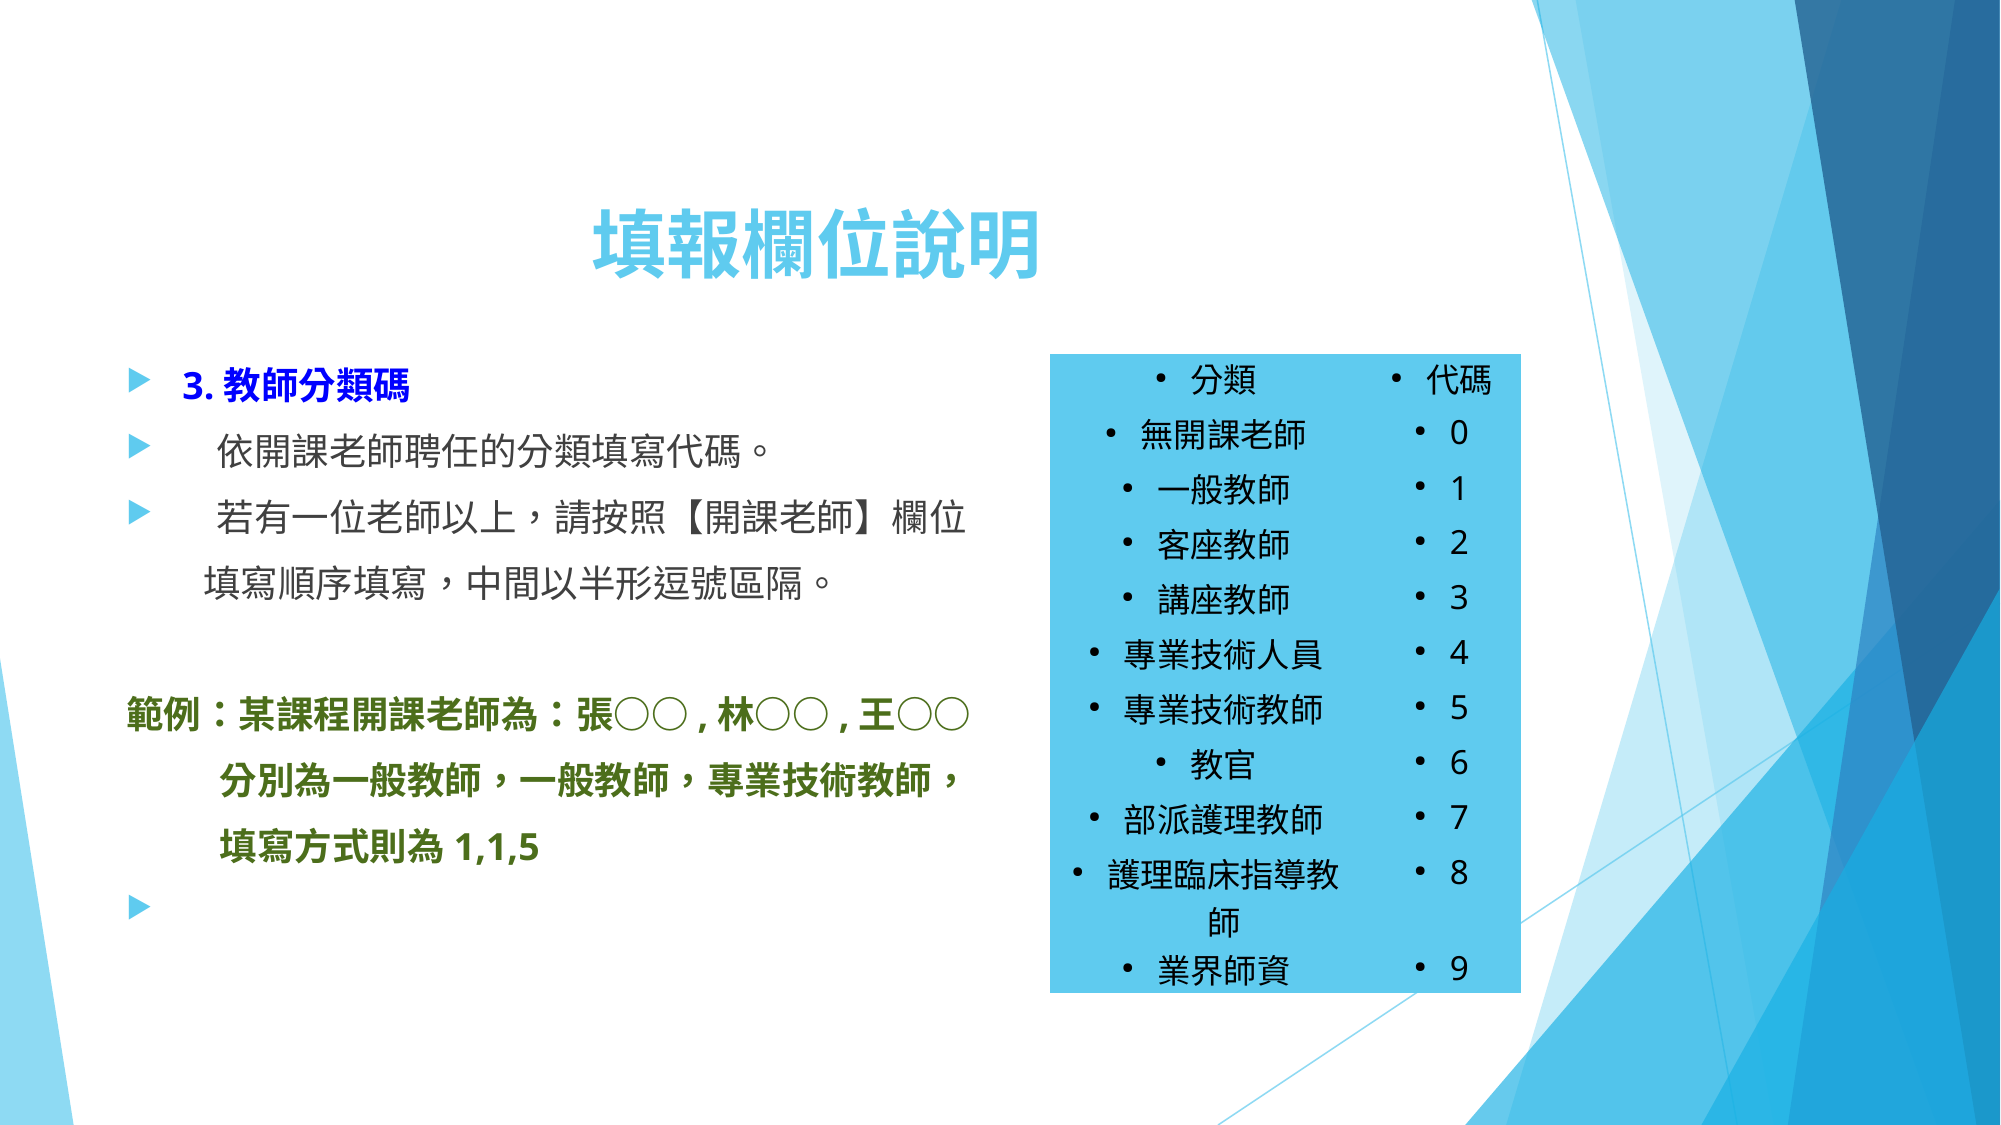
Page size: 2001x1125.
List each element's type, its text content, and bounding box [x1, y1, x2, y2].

table_cell 0 [1344, 409, 1521, 464]
table_cell 7 [1344, 794, 1521, 849]
table_header 代碼 [1344, 354, 1521, 409]
table_cell 客座教師 [1050, 519, 1344, 574]
table_cell 5 [1344, 684, 1521, 739]
table_cell 講座教師 [1050, 574, 1344, 629]
table_cell 一般教師 [1050, 464, 1344, 519]
table_cell 專業技術教師 [1050, 684, 1344, 739]
table_cell 護理臨床指導教師 [1050, 849, 1344, 945]
table_header 分類 [1050, 354, 1344, 409]
table_cell 2 [1344, 519, 1521, 574]
table_cell 教官 [1050, 739, 1344, 794]
table_cell 9 [1344, 945, 1521, 993]
table_cell 業界師資 [1050, 945, 1344, 993]
title 填報欄位說明 [111, 99, 1522, 317]
table_cell 1 [1344, 464, 1521, 519]
table_cell 專業技術人員 [1050, 629, 1344, 684]
table_cell 6 [1344, 739, 1521, 794]
table_cell 3 [1344, 574, 1521, 629]
table_cell 部派護理教師 [1050, 794, 1344, 849]
table_cell 8 [1344, 849, 1521, 945]
table_cell 無開課老師 [1050, 409, 1344, 464]
table_cell 4 [1344, 629, 1521, 684]
list 3.教師分類碼 依開課老師聘任的分類填寫代碼。 若有一位老師以上，請按照【開課老師】欄位 填寫順序填寫，中間以半形逗號區隔。 範例：某課程開課老師為：張○○,林○○,王○○ 分別為一般教師，一般教師，專業技術教師， 填寫方式則為1,1,5 [111, 354, 1050, 992]
